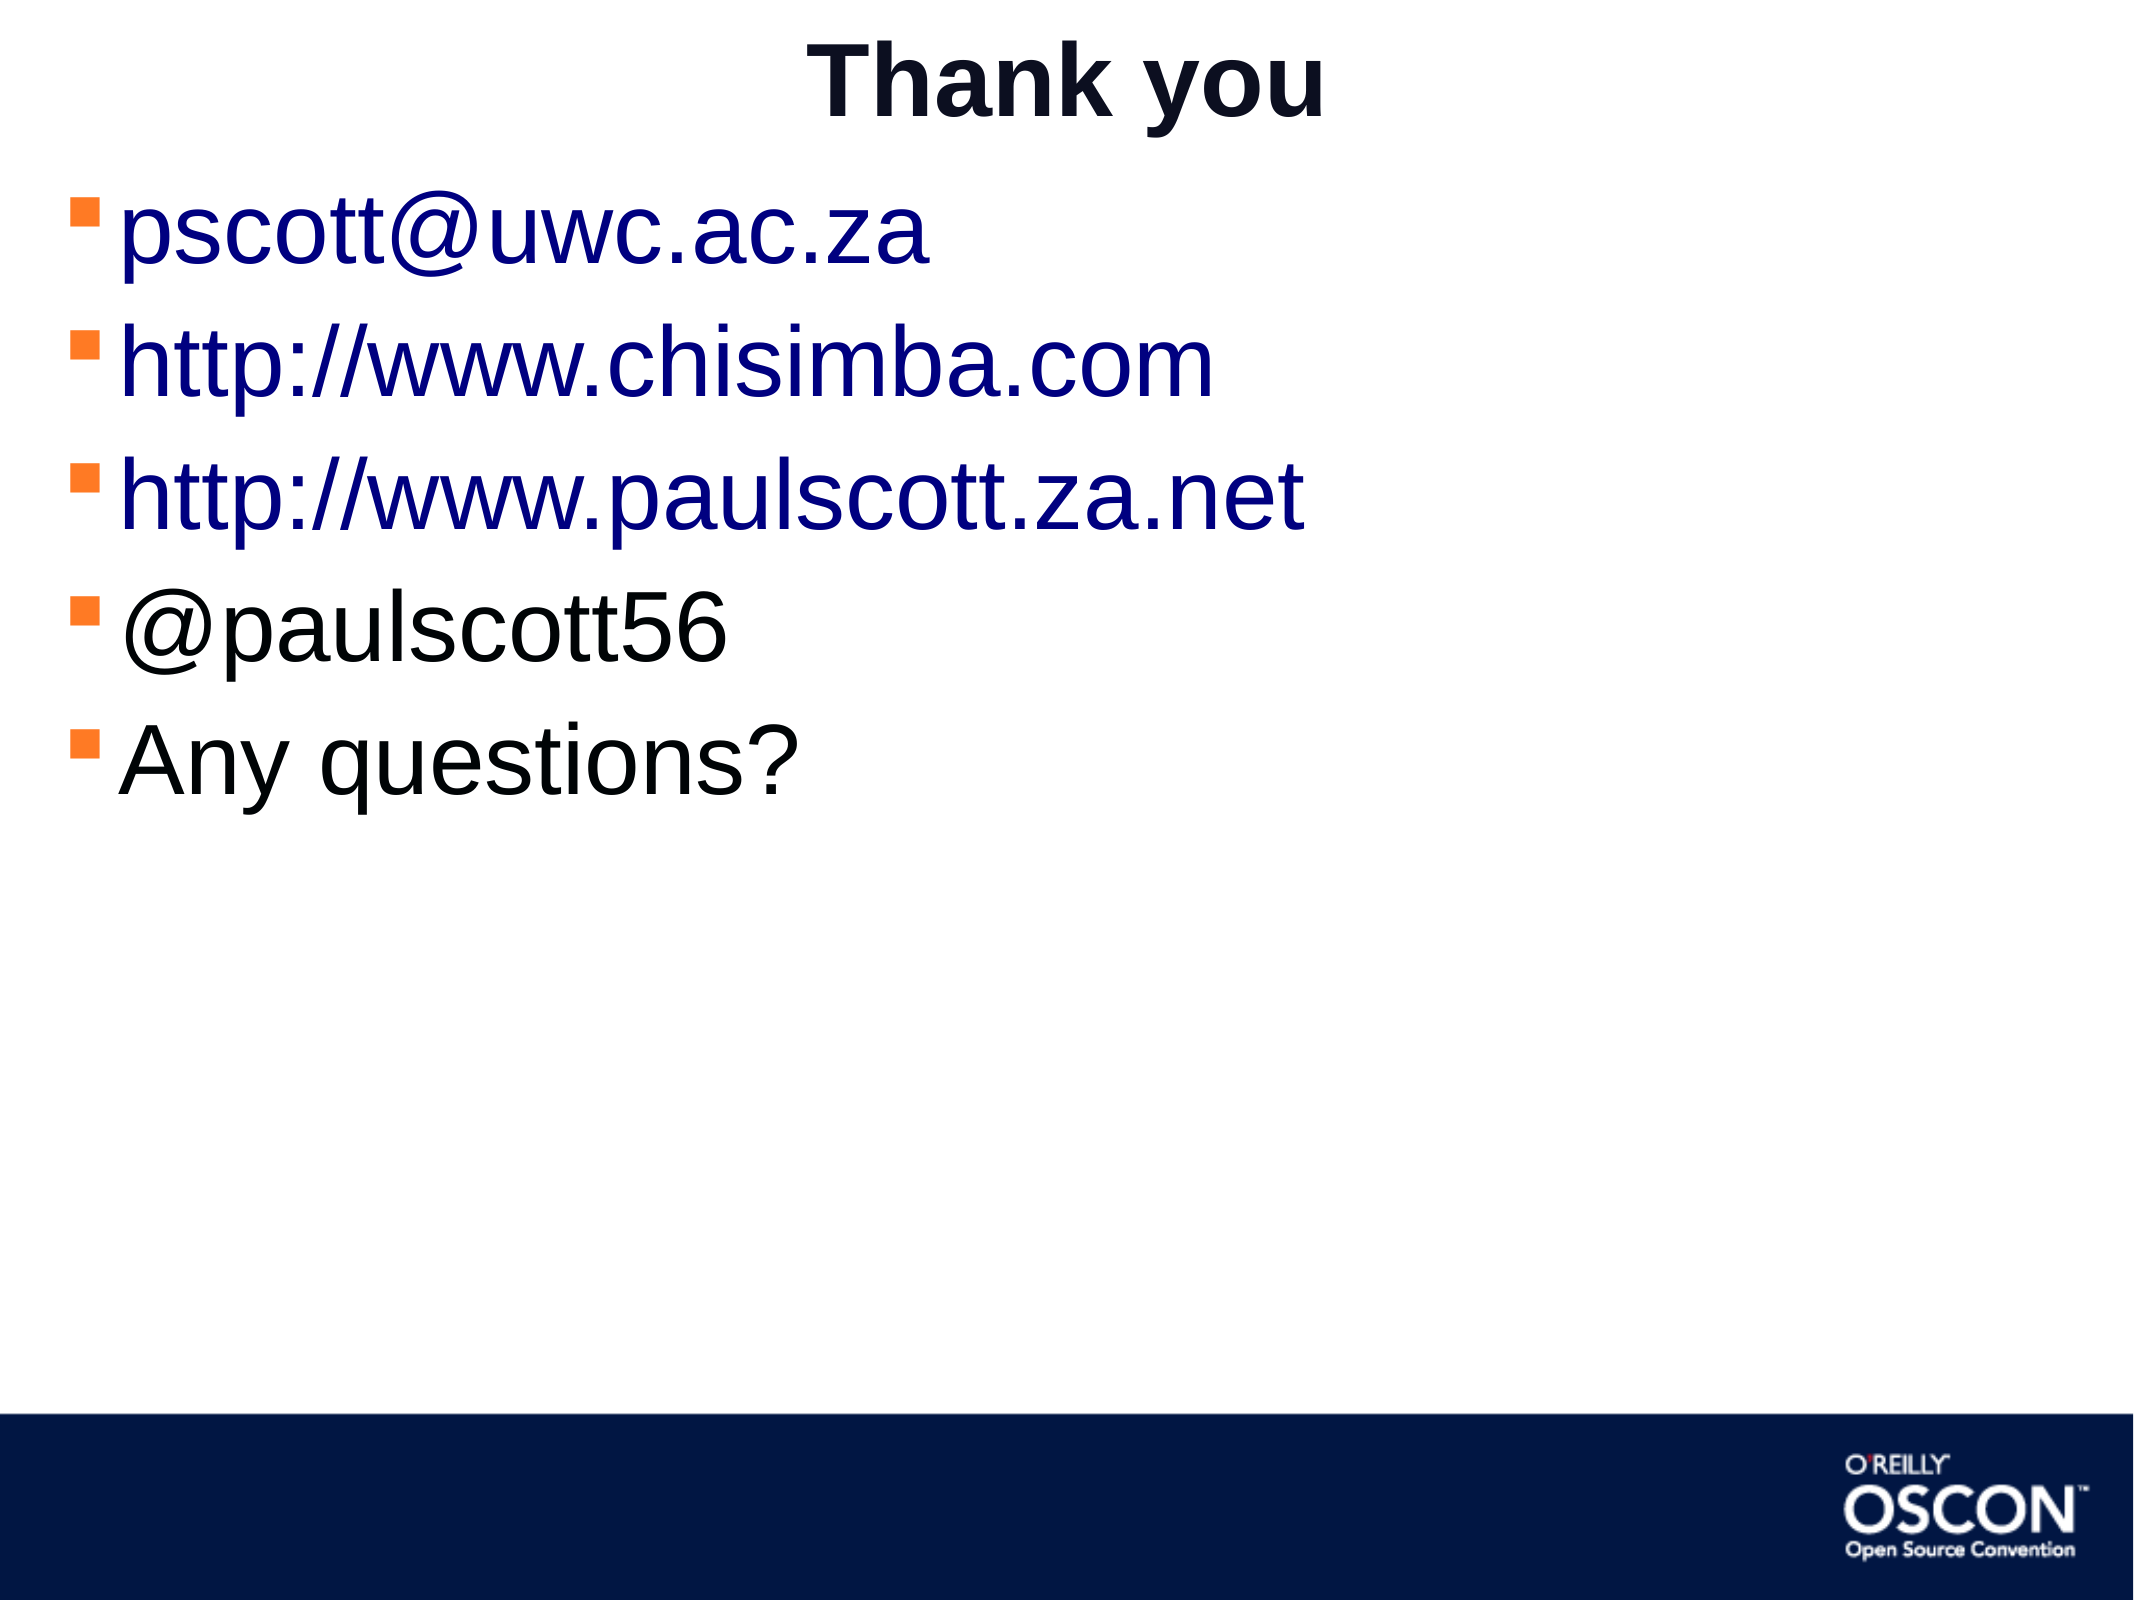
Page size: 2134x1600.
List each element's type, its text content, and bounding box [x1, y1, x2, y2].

title Thank you [41, 0, 2094, 152]
list pscott@uwc.ac.za http://www.chisimba.com http://www.paulscott.za.net @paulscott56 Any questions? [47, 168, 2100, 1244]
picture [0, 0, 2134, 1600]
